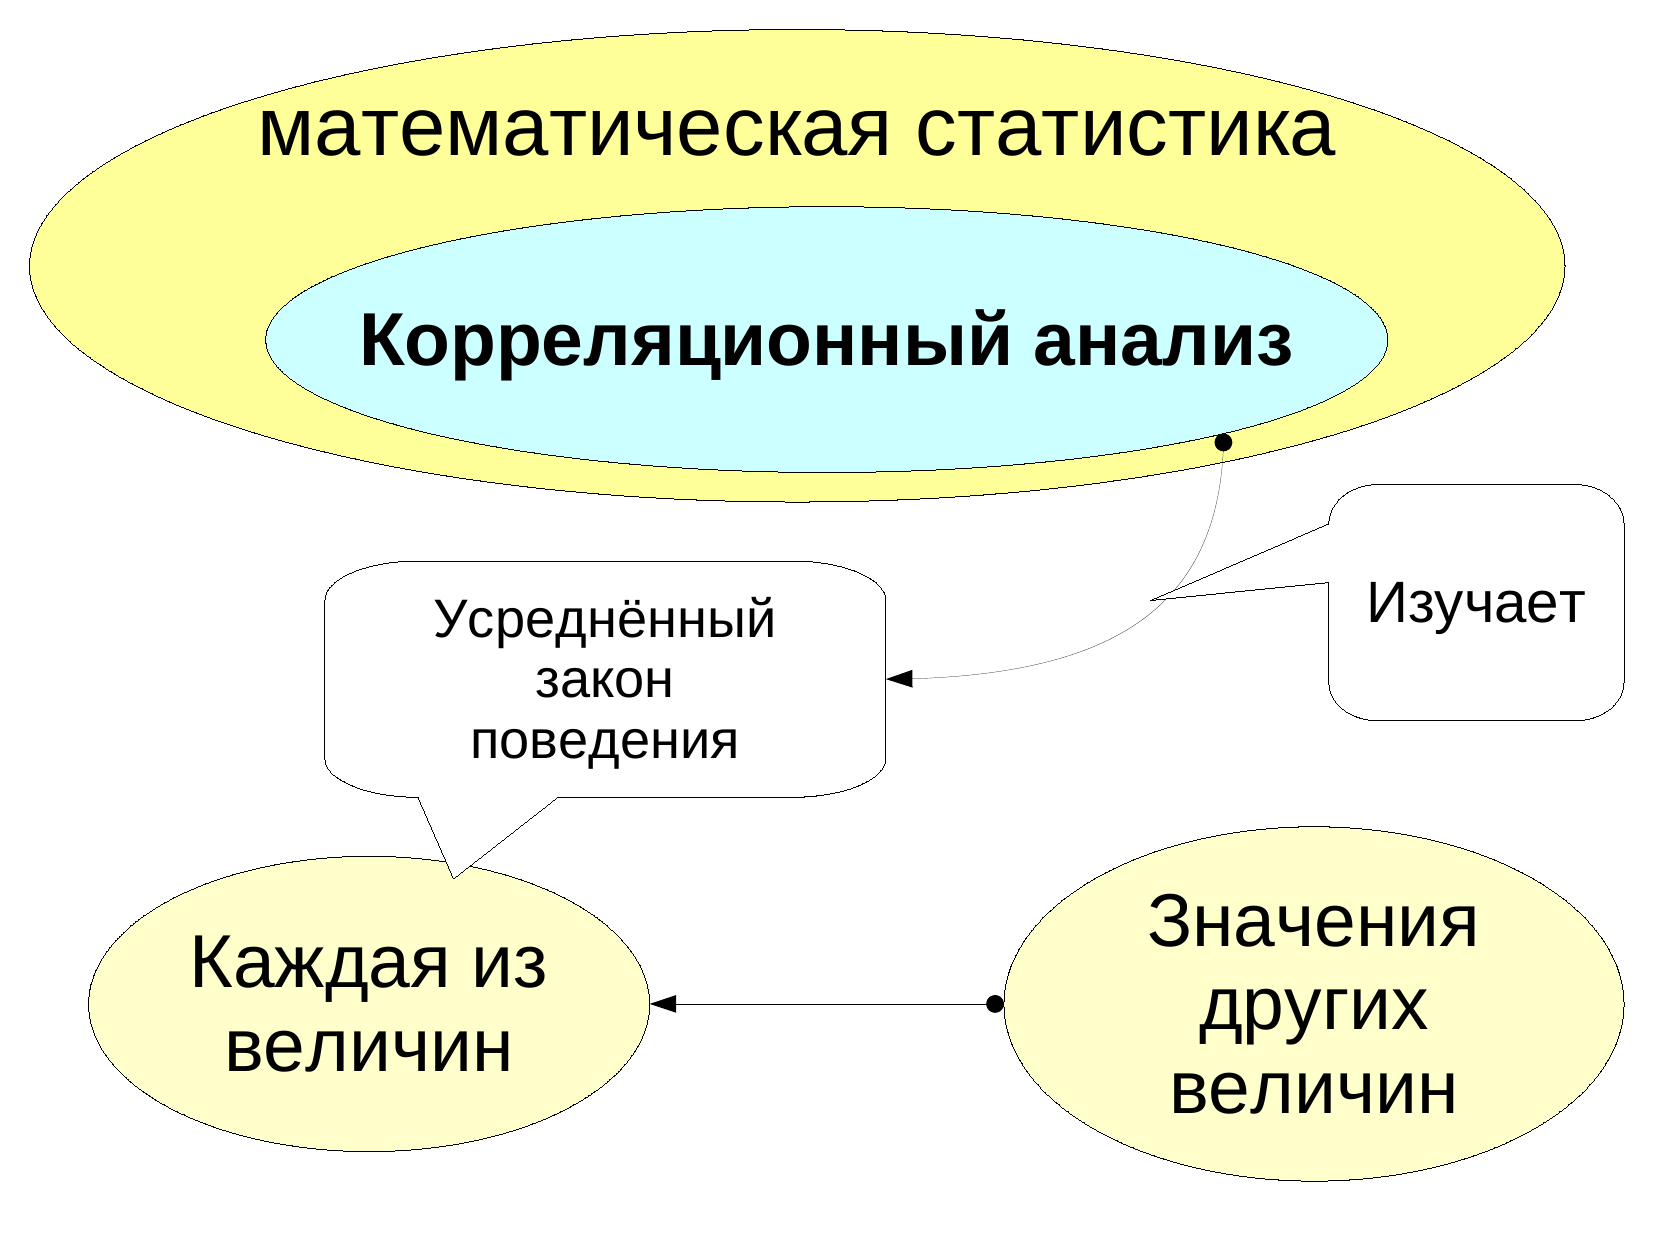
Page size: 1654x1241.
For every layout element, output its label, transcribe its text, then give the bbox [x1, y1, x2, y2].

text_box [1175, 59, 1595, 260]
text_box Каждая из величин [88, 856, 650, 1152]
text_box [59, 59, 420, 199]
text_box Изучает [1150, 484, 1625, 721]
text_box математическая статистика [29, 29, 1566, 503]
text_box Корреляционный анализ [265, 206, 1388, 473]
text_box Усреднённый закон поведения [324, 561, 886, 879]
text_box Значения других величин [1004, 826, 1625, 1182]
